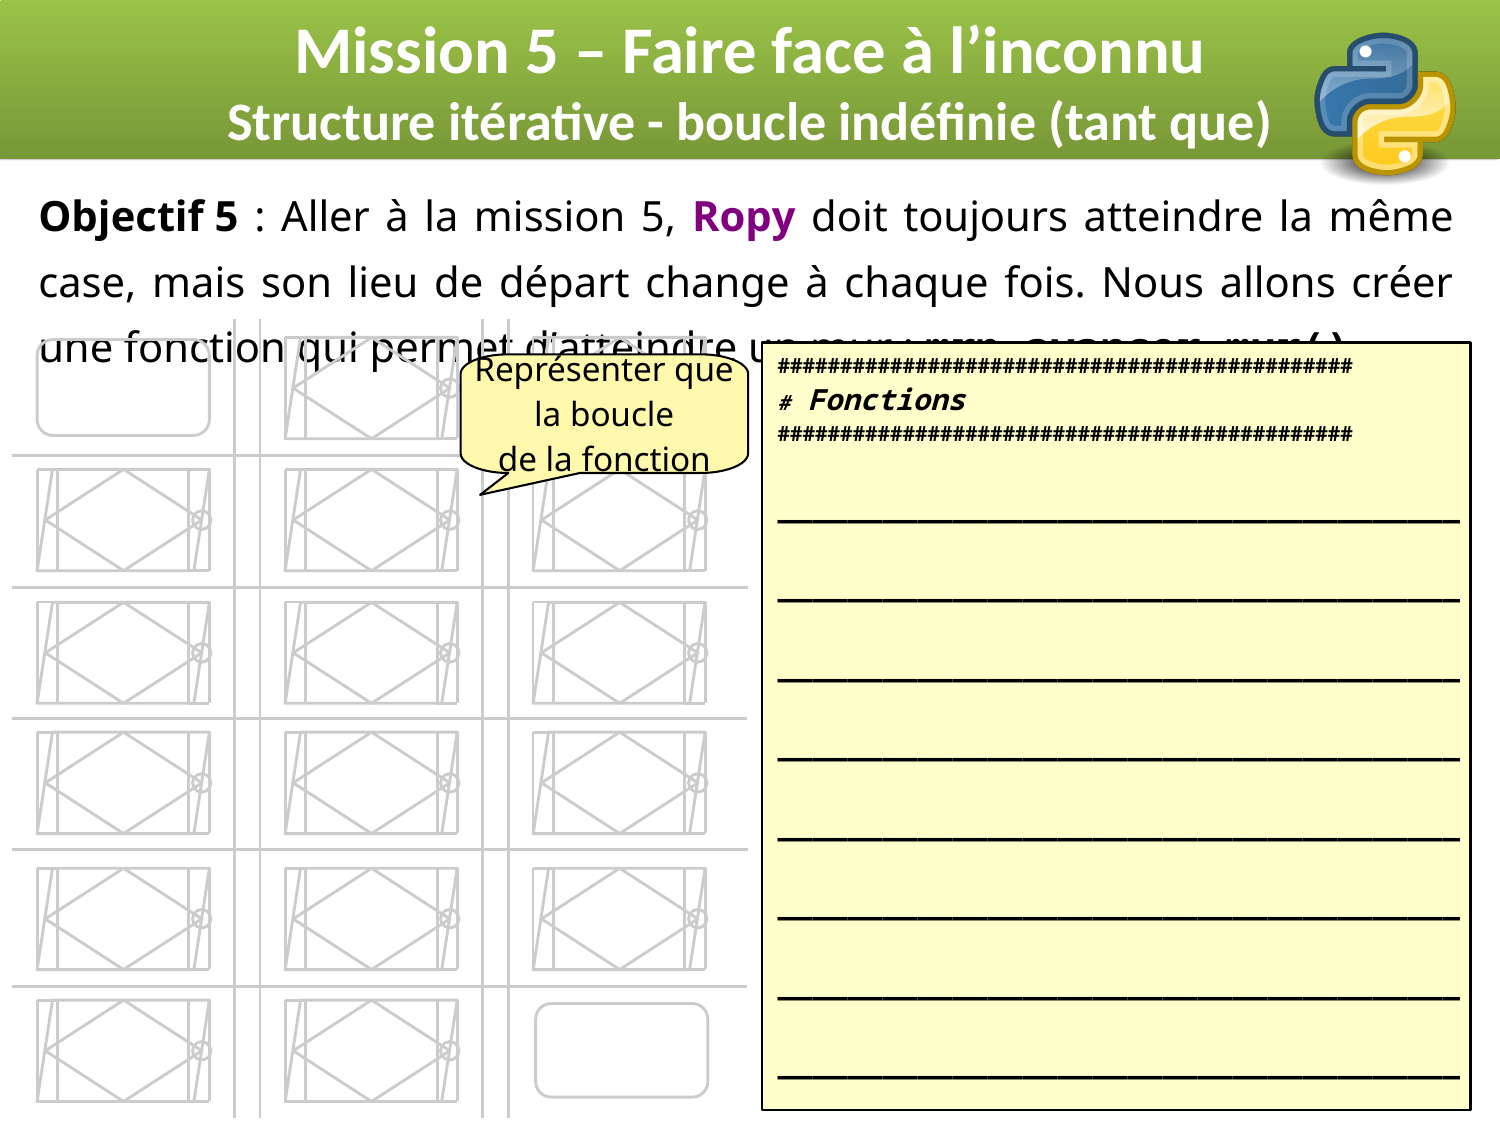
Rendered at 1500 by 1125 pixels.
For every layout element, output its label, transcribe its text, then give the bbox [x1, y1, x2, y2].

text_box [450, 644, 456, 663]
text_box [202, 511, 208, 530]
text_box [450, 511, 456, 530]
text_box Représenter que la boucle de la fonction [460, 354, 749, 495]
text_box Objectif 5 : Aller à la mission 5, Ropy doit toujours atteindre la même case, mais son lieu de départ change à chaque fois. Nous allons créer une fonction qui permet d’atteindre un mur : mrp_avancer_mur(). [23, 171, 1469, 331]
text_box ############################################## # Fonctions ############################################## _______________________________________ _______________________________________ _______________________________________ _______________________________________ _______________________________________ _______________________________________ _______________________________________ _______________________________________ _______________________________________ _______________________________________ _______________________________________ [761, 342, 1471, 1111]
text_box [450, 910, 456, 928]
text_box [202, 774, 208, 793]
text_box [202, 1042, 208, 1060]
picture [1305, 29, 1465, 171]
text_box [450, 774, 456, 793]
text_box [202, 644, 208, 663]
text_box [698, 774, 704, 793]
text_box [450, 1042, 456, 1060]
text_box [698, 644, 704, 663]
text_box Mission 5 – Faire face à l’inconnu Structure itérative - boucle indéfinie (tant que) [0, 0, 1500, 159]
text_box [698, 910, 704, 928]
text_box [450, 379, 456, 398]
text_box [202, 910, 208, 928]
text_box [698, 511, 704, 530]
